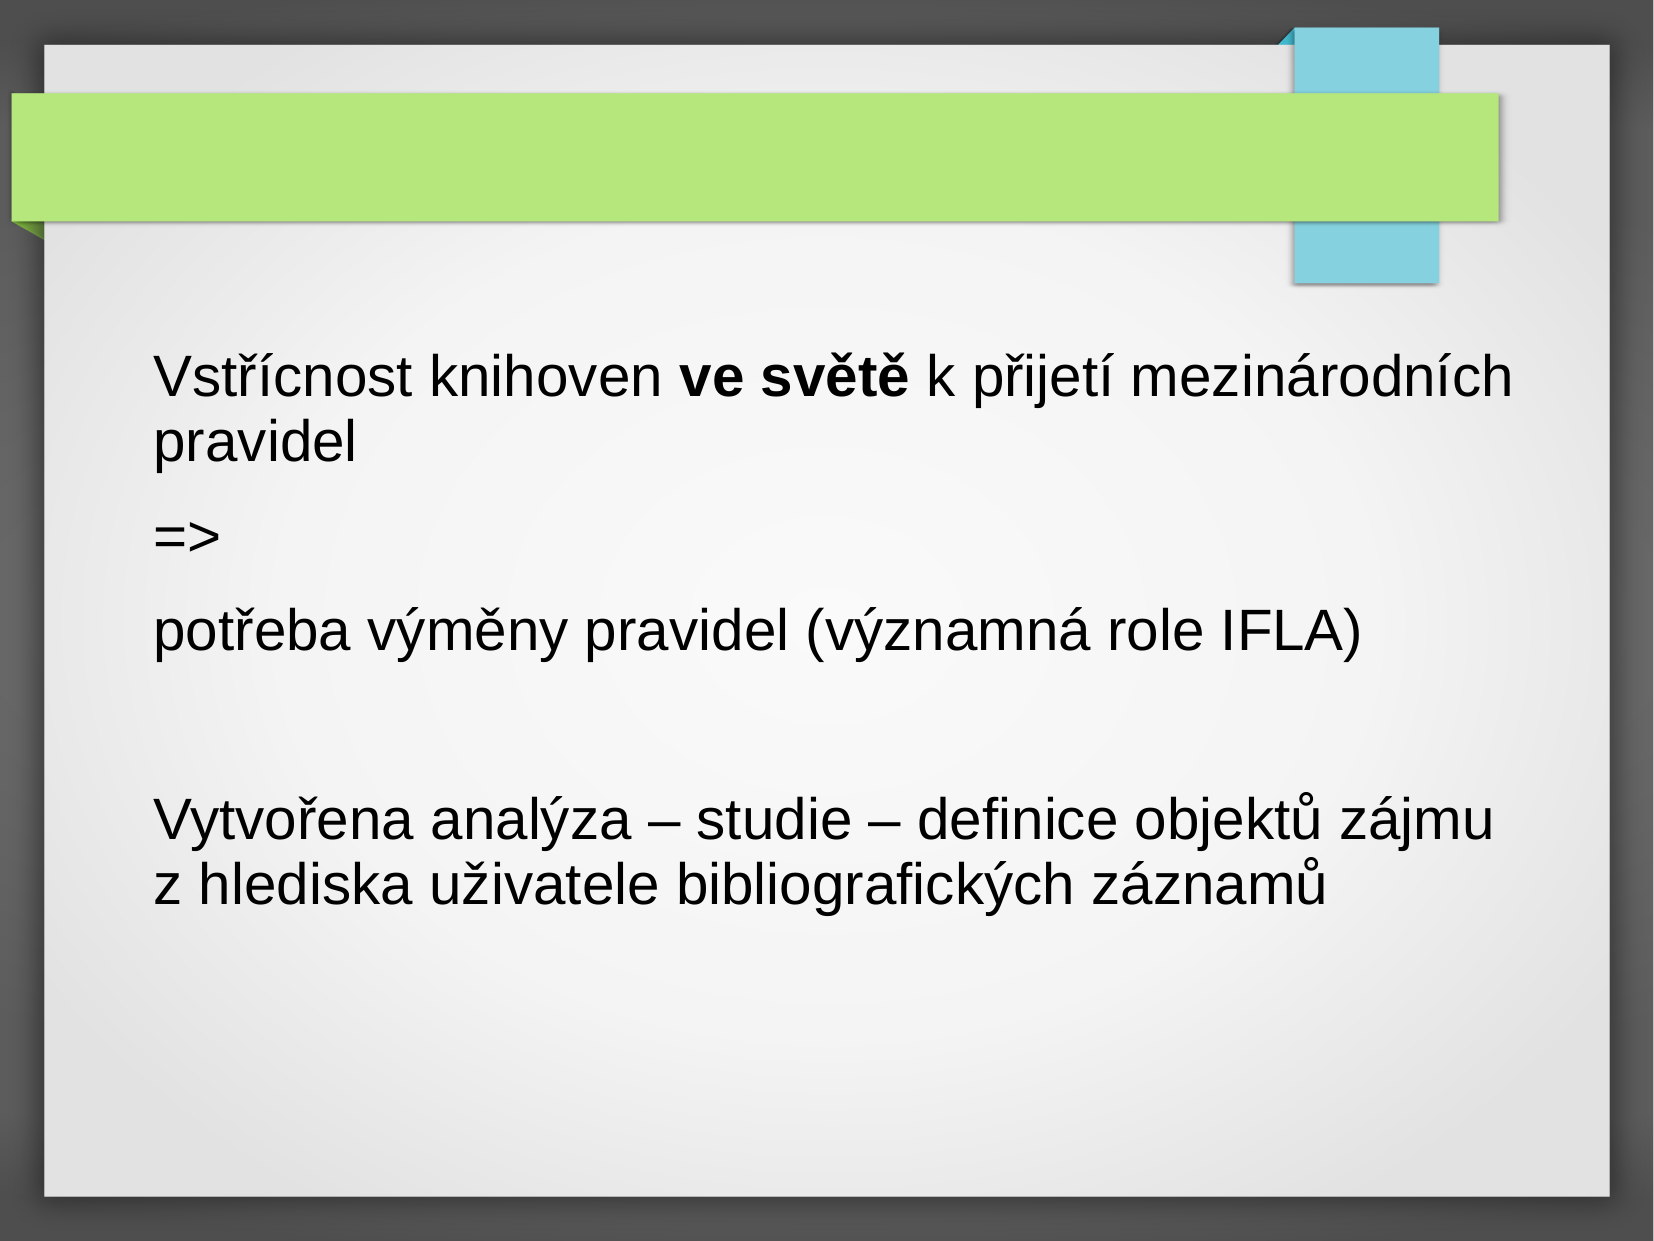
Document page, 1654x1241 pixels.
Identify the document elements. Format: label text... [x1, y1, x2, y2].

list Vstřícnost knihoven ve světě k přijetí mezinárodních pravidel => potřeba výměny pravidel (významná role IFLA) Vytvořena analýza – studie – definice objektů zájmu z hlediska uživatele bibliografických záznamů [82, 343, 1538, 1063]
picture [0, 0, 1654, 1241]
